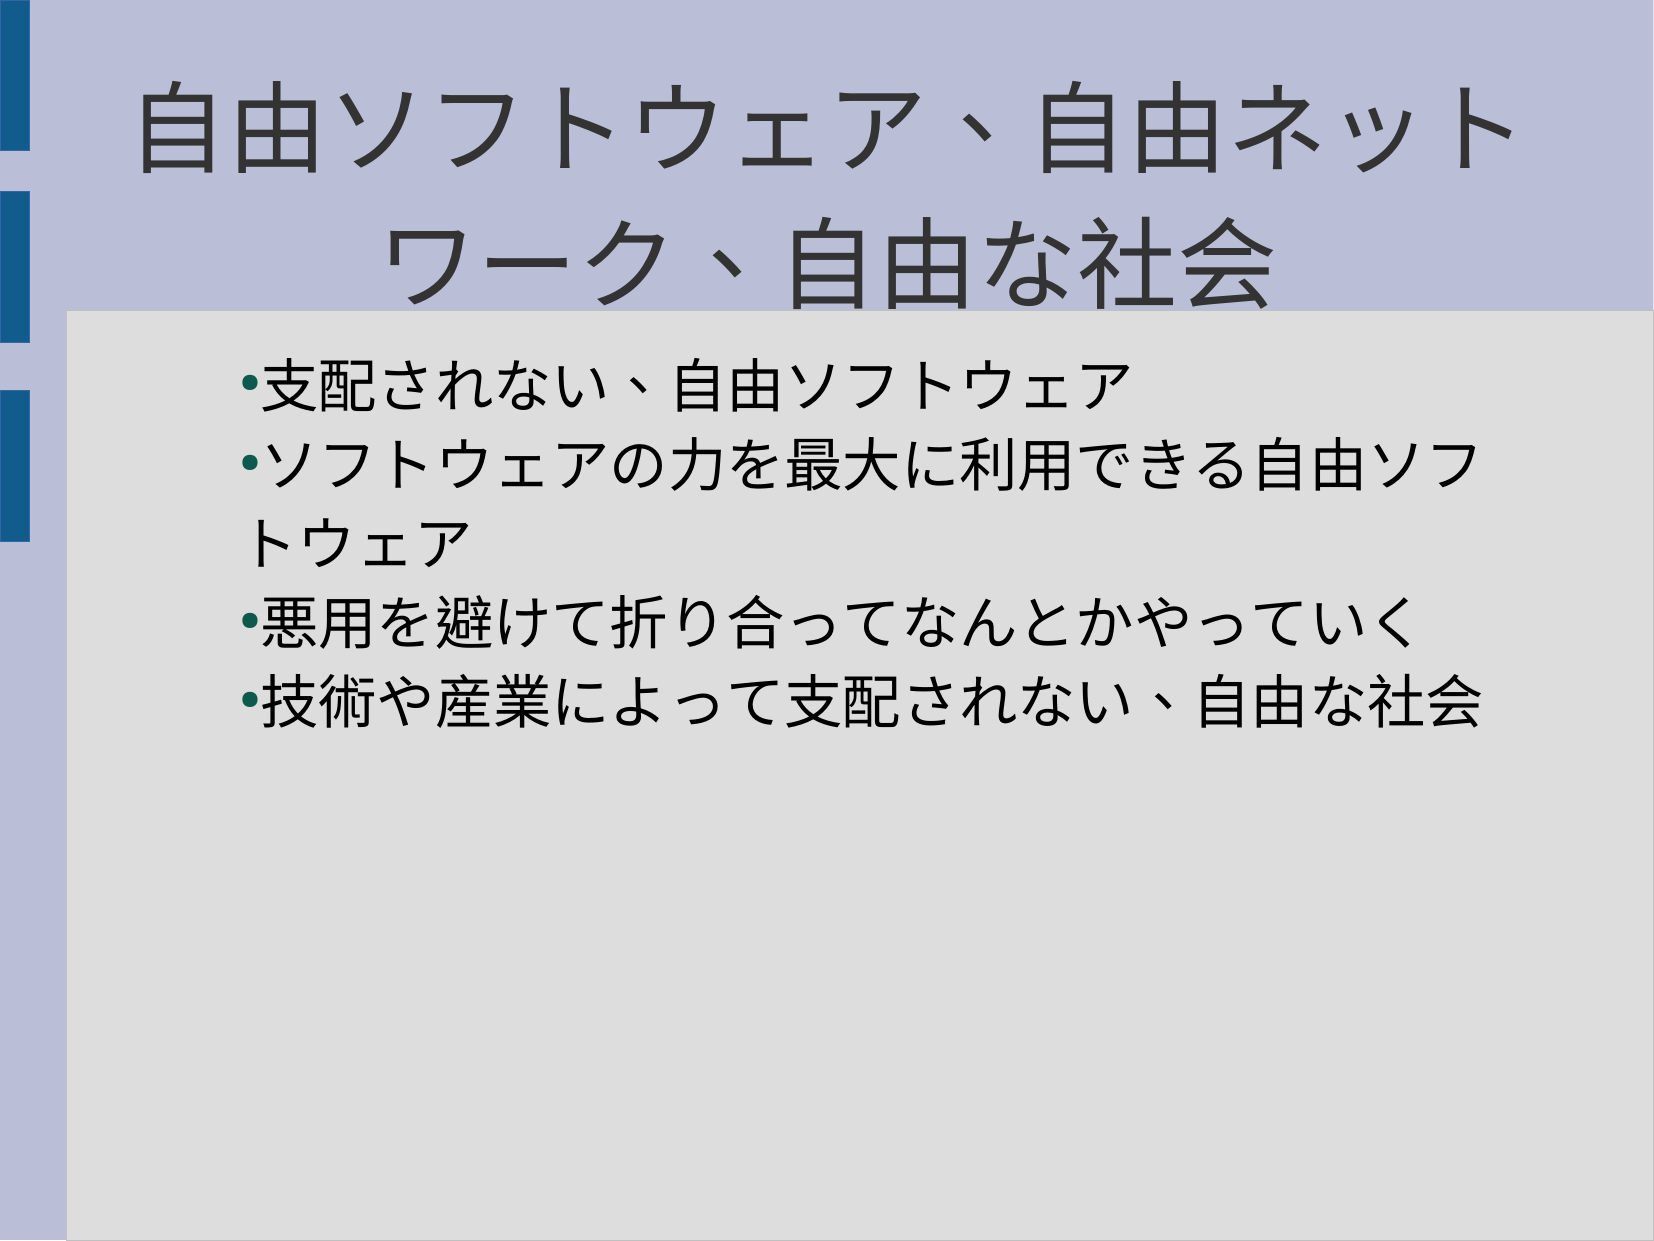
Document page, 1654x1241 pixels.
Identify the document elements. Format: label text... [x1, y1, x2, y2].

list 支配されない、自由ソフトウェア ソフトウェアの力を最大に利用できる自由ソフトウェア 悪用を避けて折り合ってなんとかやっていく 技術や産業によって支配されない、自由な社会 [121, 344, 1534, 1127]
title 自由ソフトウェア、自由ネットワーク、自由な社会 [121, 87, 1534, 303]
